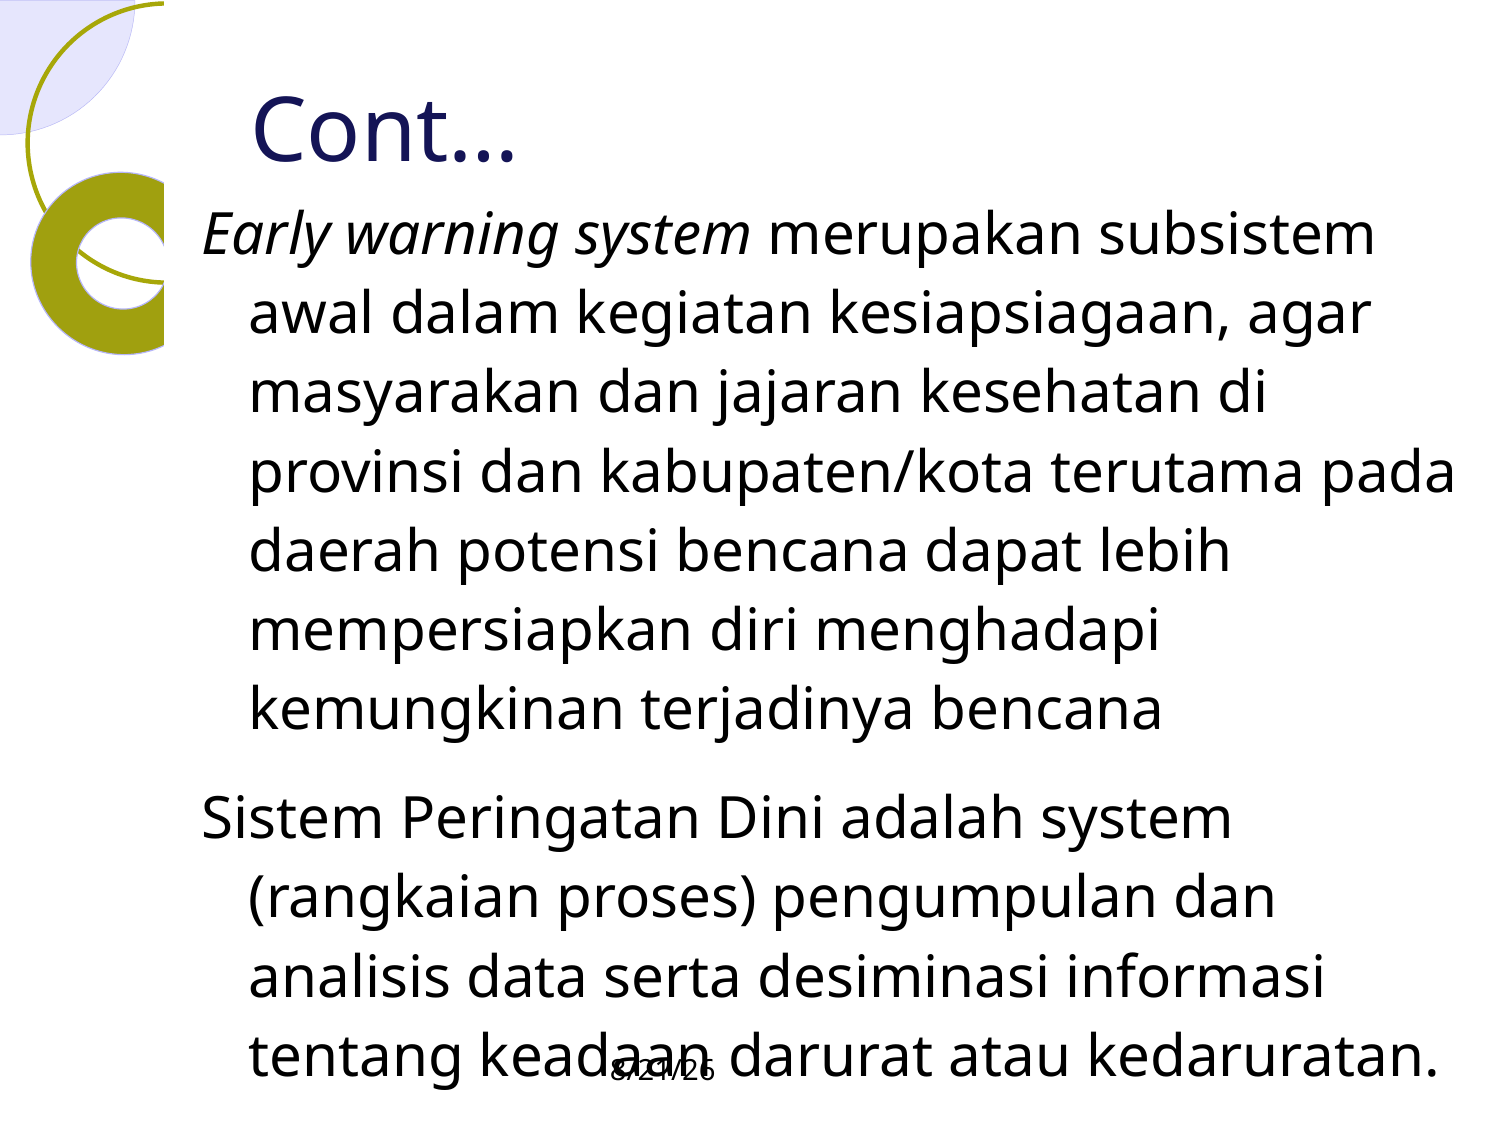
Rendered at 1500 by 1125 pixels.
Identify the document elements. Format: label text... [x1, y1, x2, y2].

list Early warning system merupakan subsistem awal dalam kegiatan kesiapsiagaan, agar masyarakan dan jajaran kesehatan di provinsi dan kabupaten/kota terutama pada daerah potensi bencana dapat lebih mempersiapkan diri menghadapi kemungkinan terjadinya bencana Sistem Peringatan Dini adalah system (rangkaian proses) pengumpulan dan analisis data serta desiminasi informasi tentang keadaan darurat atau kedaruratan. [173, 176, 1477, 1110]
title Cont… [235, 17, 1466, 176]
